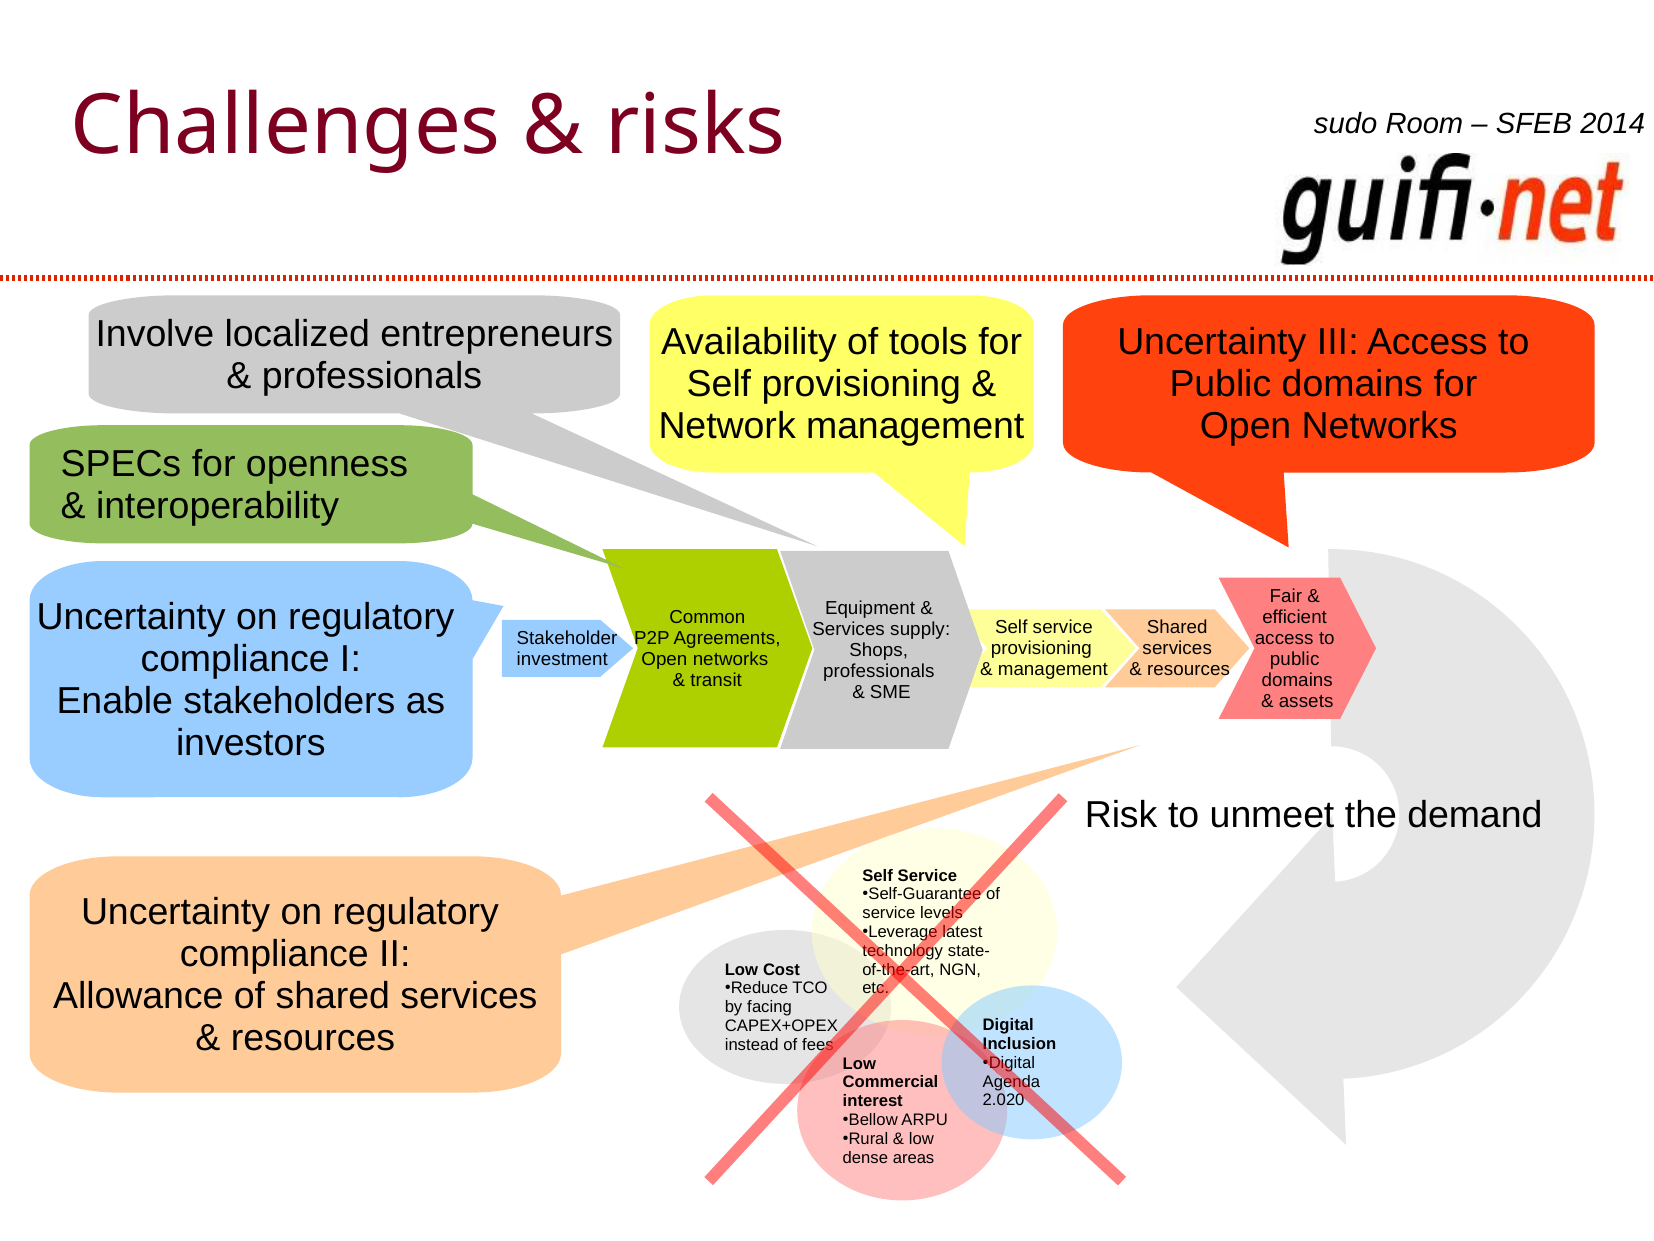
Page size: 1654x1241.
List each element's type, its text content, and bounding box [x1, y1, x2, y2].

text_box Availability of tools for Self provisioning & Network management [649, 295, 1034, 547]
text_box Shared services & resources [1105, 609, 1250, 688]
title Challenges & risks [70, 25, 1270, 218]
text_box Equipment & Services supply: Shops, professionals & SME [780, 550, 983, 749]
text_box Self service provisioning & management [969, 609, 1136, 688]
text_box Stakeholder investment [501, 619, 634, 677]
text_box SPECs for openness & interoperability [29, 425, 624, 569]
text_box Self Service Self-Guarantee of service levels Leverage latest technology state-of-the-art, NGN, etc. [811, 828, 1058, 1029]
text_box Low Commercial interest Bellow ARPU Rural & low dense areas [797, 1020, 1003, 1201]
text_box Involve localized entrepreneurs & professionals [88, 295, 818, 547]
text_box Low Cost Reduce TCO by facing CAPEX+OPEX instead of fees [679, 929, 874, 1084]
text_box Digital Inclusion Digital Agenda 2.020 [941, 985, 1123, 1140]
text_box Common P2P Agreements, Open networks & transit [602, 549, 813, 748]
text_box Uncertainty on regulatory compliance I: Enable stakeholders as investors [29, 561, 504, 798]
text_box Uncertainty III: Access to Public domains for Open Networks [1062, 295, 1595, 548]
picture [1275, 153, 1630, 266]
text_box Uncertainty on regulatory compliance II: Allowance of shared services & resources [29, 745, 1141, 1093]
text_box sudo Room – SFEB 2014 [1299, 100, 1654, 148]
text_box Risk to unmeet the demand [1176, 549, 1595, 1145]
text_box Fair & efficient access to public domains & assets [1218, 577, 1377, 719]
